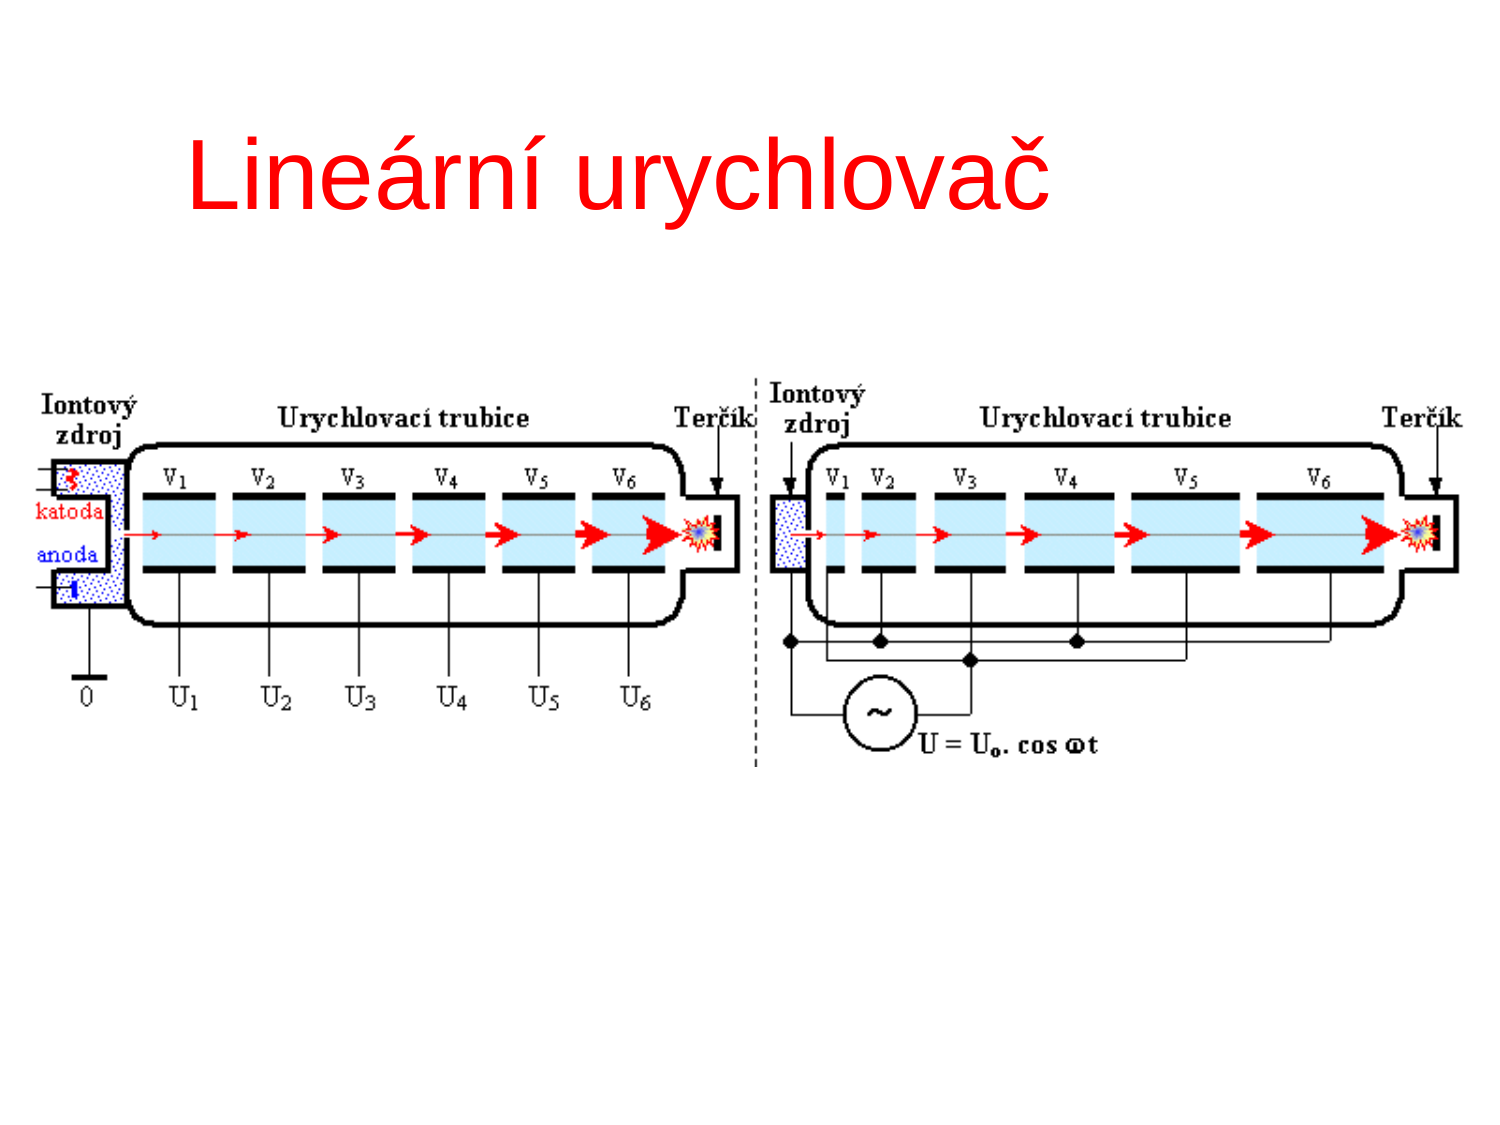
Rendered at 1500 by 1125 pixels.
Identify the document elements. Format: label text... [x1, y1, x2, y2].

text_box Lineární urychlovač [171, 101, 1353, 238]
picture [29, 373, 1465, 767]
